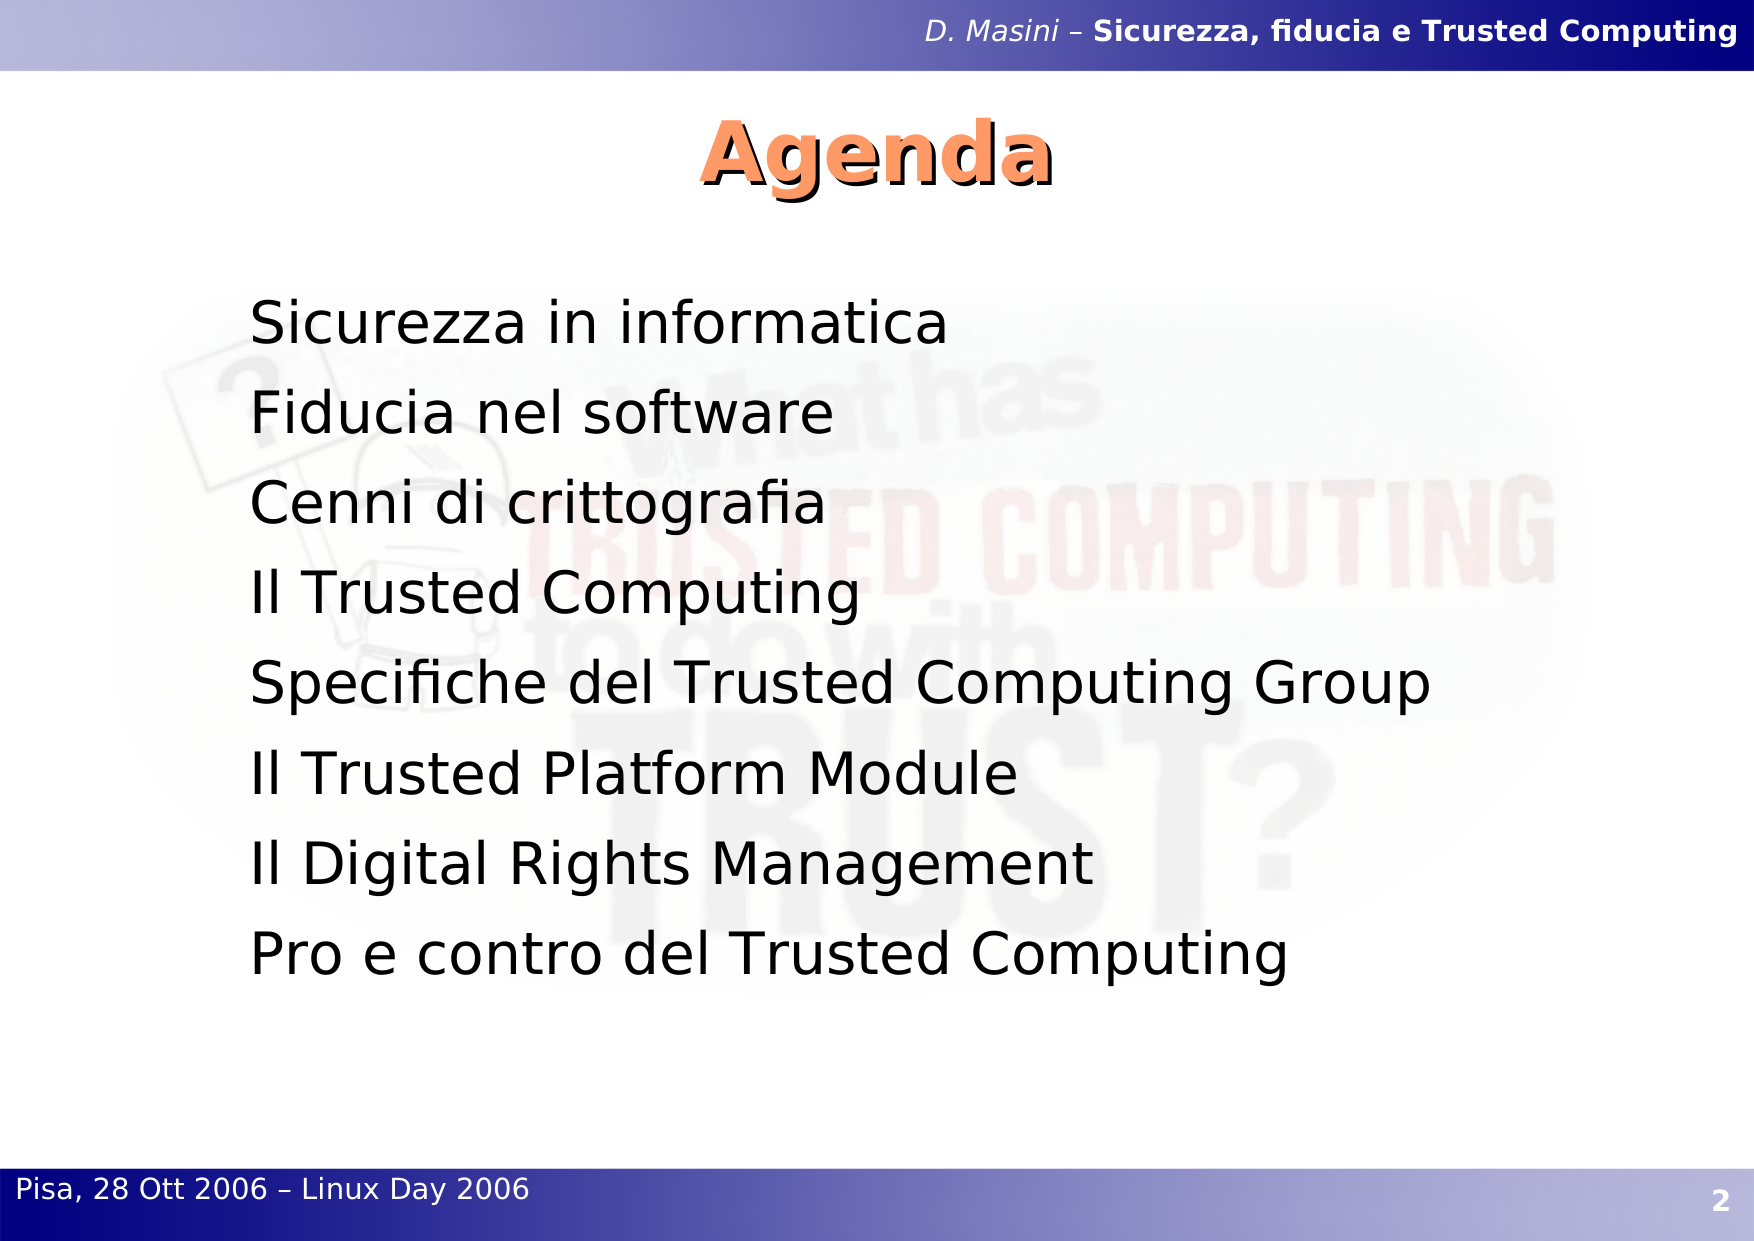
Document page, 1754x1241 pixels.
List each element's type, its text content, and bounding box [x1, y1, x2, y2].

text_box <numero> [1641, 1185, 1732, 1223]
list Sicurezza in informatica Fiducia nel software Cenni di crittografia Il Trusted Computing Specifiche del Trusted Computing Group Il Trusted Platform Module Il Digital Rights Management Pro e contro del Trusted Computing [249, 289, 1505, 1081]
text_box D. Masini – Sicurezza, fiducia e Trusted Computing [602, 7, 1754, 63]
picture [0, 0, 1754, 1241]
text_box Pisa, 28 Ott 2006 – Linux Day 2006 [0, 1175, 1314, 1234]
title Agenda [87, 49, 1667, 257]
